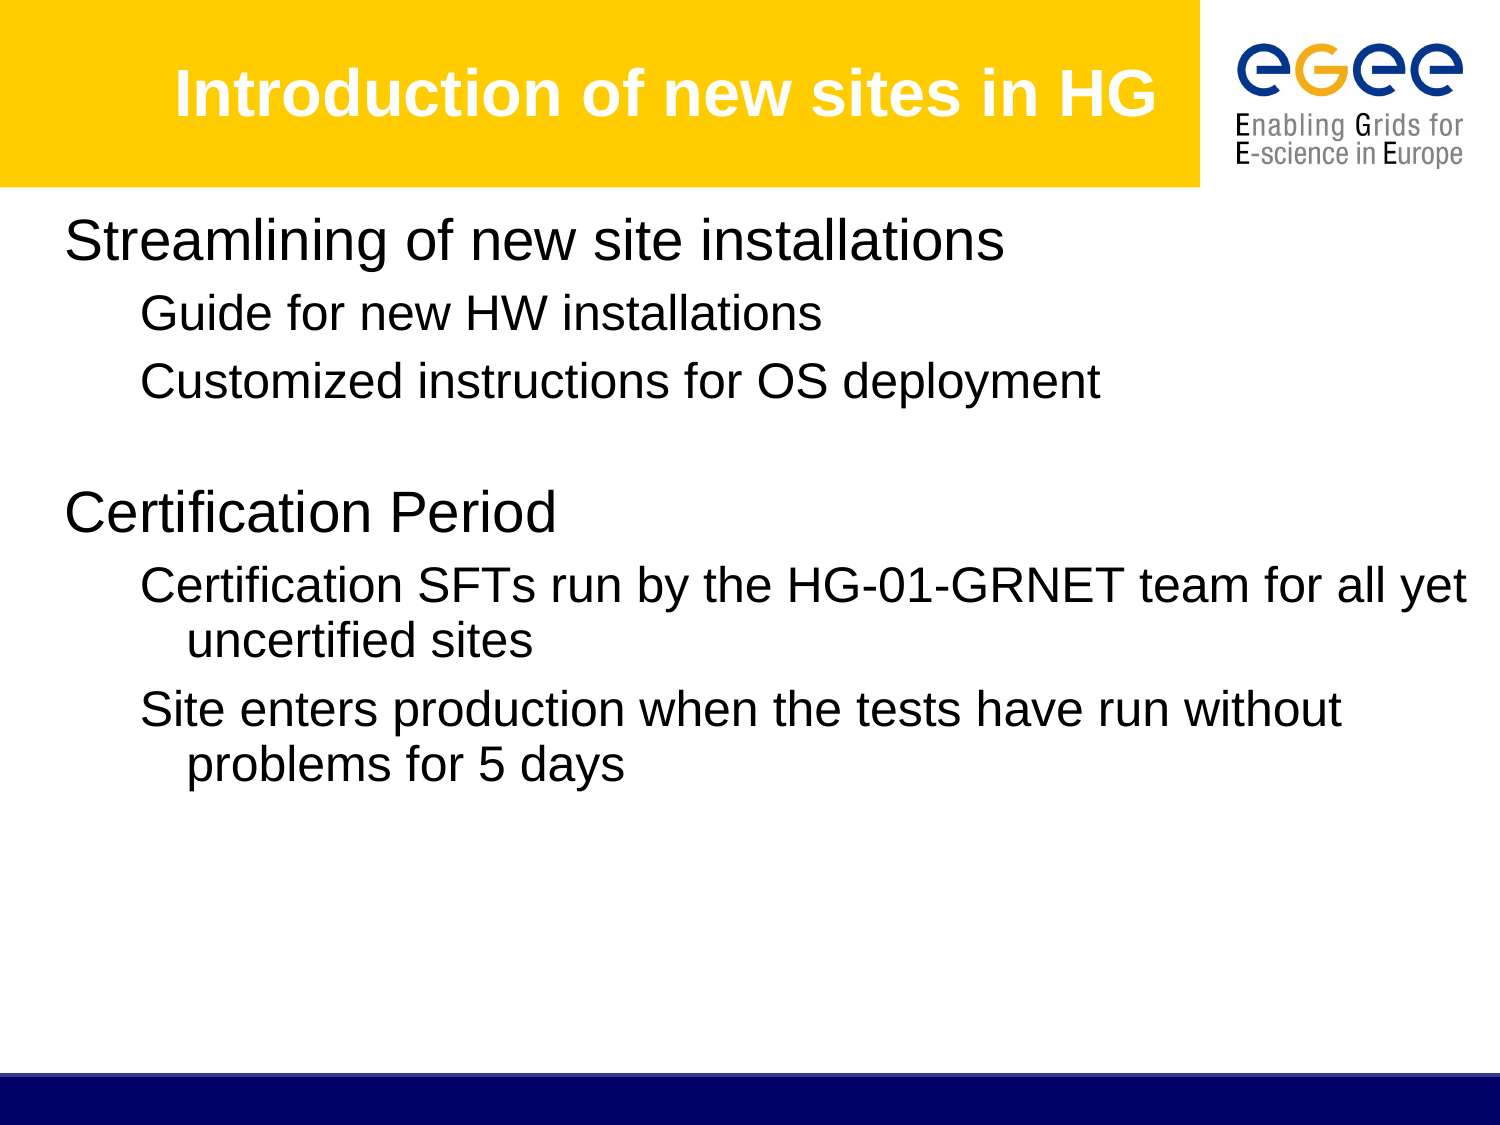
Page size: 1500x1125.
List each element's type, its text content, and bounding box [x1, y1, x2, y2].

list Streamlining of new site installations Guide for new HW installations Customized instructions for OS deployment Certification Period Certification SFTs run by the HG-01-GRNET team for all yet uncertified sites Site enters production when the tests have run without problems for 5 days [49, 200, 1500, 1013]
picture [1237, 24, 1463, 169]
title Introduction of new sites in HG [12, 37, 1175, 150]
